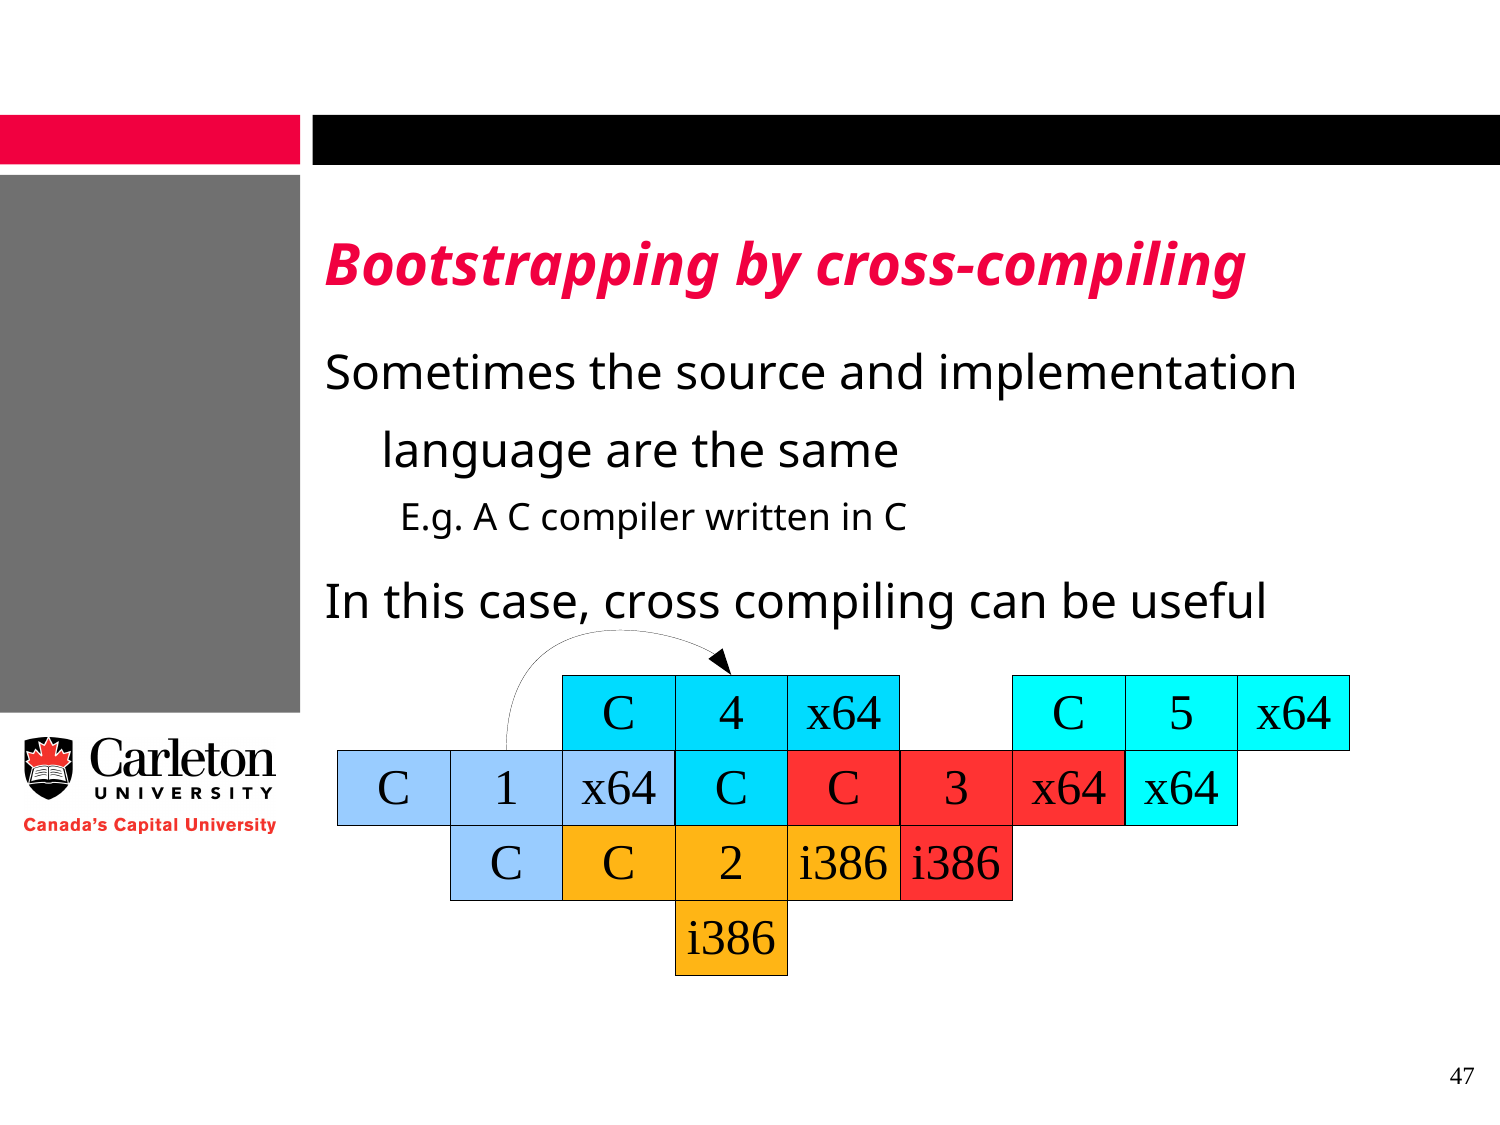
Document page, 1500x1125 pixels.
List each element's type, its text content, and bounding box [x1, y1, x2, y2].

text_box i386 [901, 826, 1013, 901]
text_box C [450, 826, 562, 901]
text_box C [675, 751, 788, 825]
text_box C [1012, 675, 1125, 751]
text_box x64 [563, 751, 675, 825]
text_box x64 [1238, 675, 1350, 751]
text_box x64 [788, 675, 900, 751]
text_box C [562, 675, 675, 751]
text_box 5 [1125, 675, 1238, 751]
text_box C [337, 750, 450, 826]
text_box 4 [675, 675, 788, 751]
list Sometimes the source and implementation language are the same E.g. A C compiler written in C In this case, cross compiling can be useful [324, 324, 1450, 1036]
text_box i386 [675, 901, 788, 976]
text_box C [562, 825, 675, 901]
text_box 2 [675, 825, 788, 901]
text_box i386 [788, 825, 901, 901]
text_box 1 [450, 750, 563, 826]
text_box 3 [900, 750, 1013, 826]
text_box x64 [1013, 751, 1125, 826]
picture [24, 737, 276, 834]
title Bootstrapping by cross-compiling [324, 194, 1450, 324]
text_box C [788, 751, 900, 825]
text_box x64 [1125, 751, 1238, 826]
